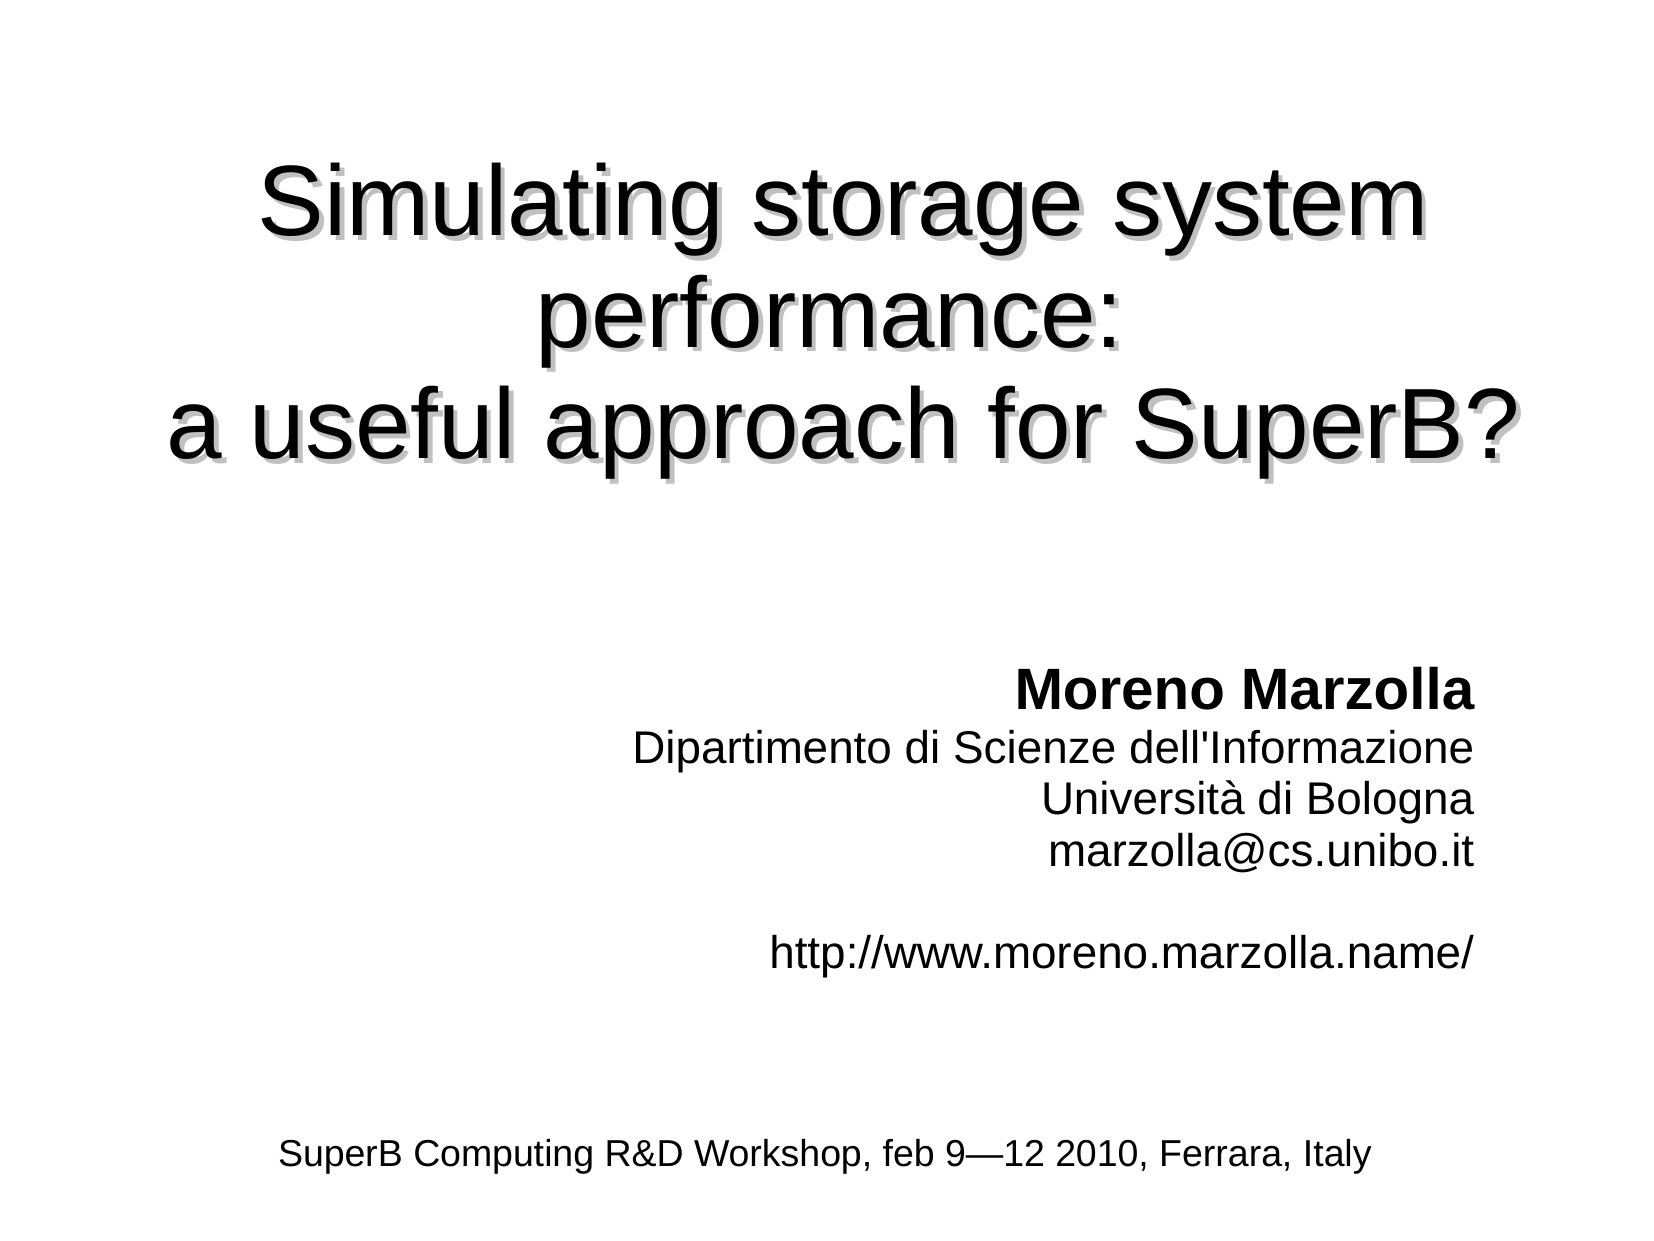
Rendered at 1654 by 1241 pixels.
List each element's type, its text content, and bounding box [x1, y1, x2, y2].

text_box Moreno Marzolla Dipartimento di Scienze dell'Informazione Università di Bologna marzolla@cs.unibo.it http://www.moreno.marzolla.name/ [617, 649, 1490, 1003]
text_box SuperB Computing R&D Workshop, feb 9—12 2010, Ferrara, Italy [112, 1125, 1538, 1182]
text_box Simulating storage system performance: a useful approach for SuperB? [75, 137, 1613, 488]
